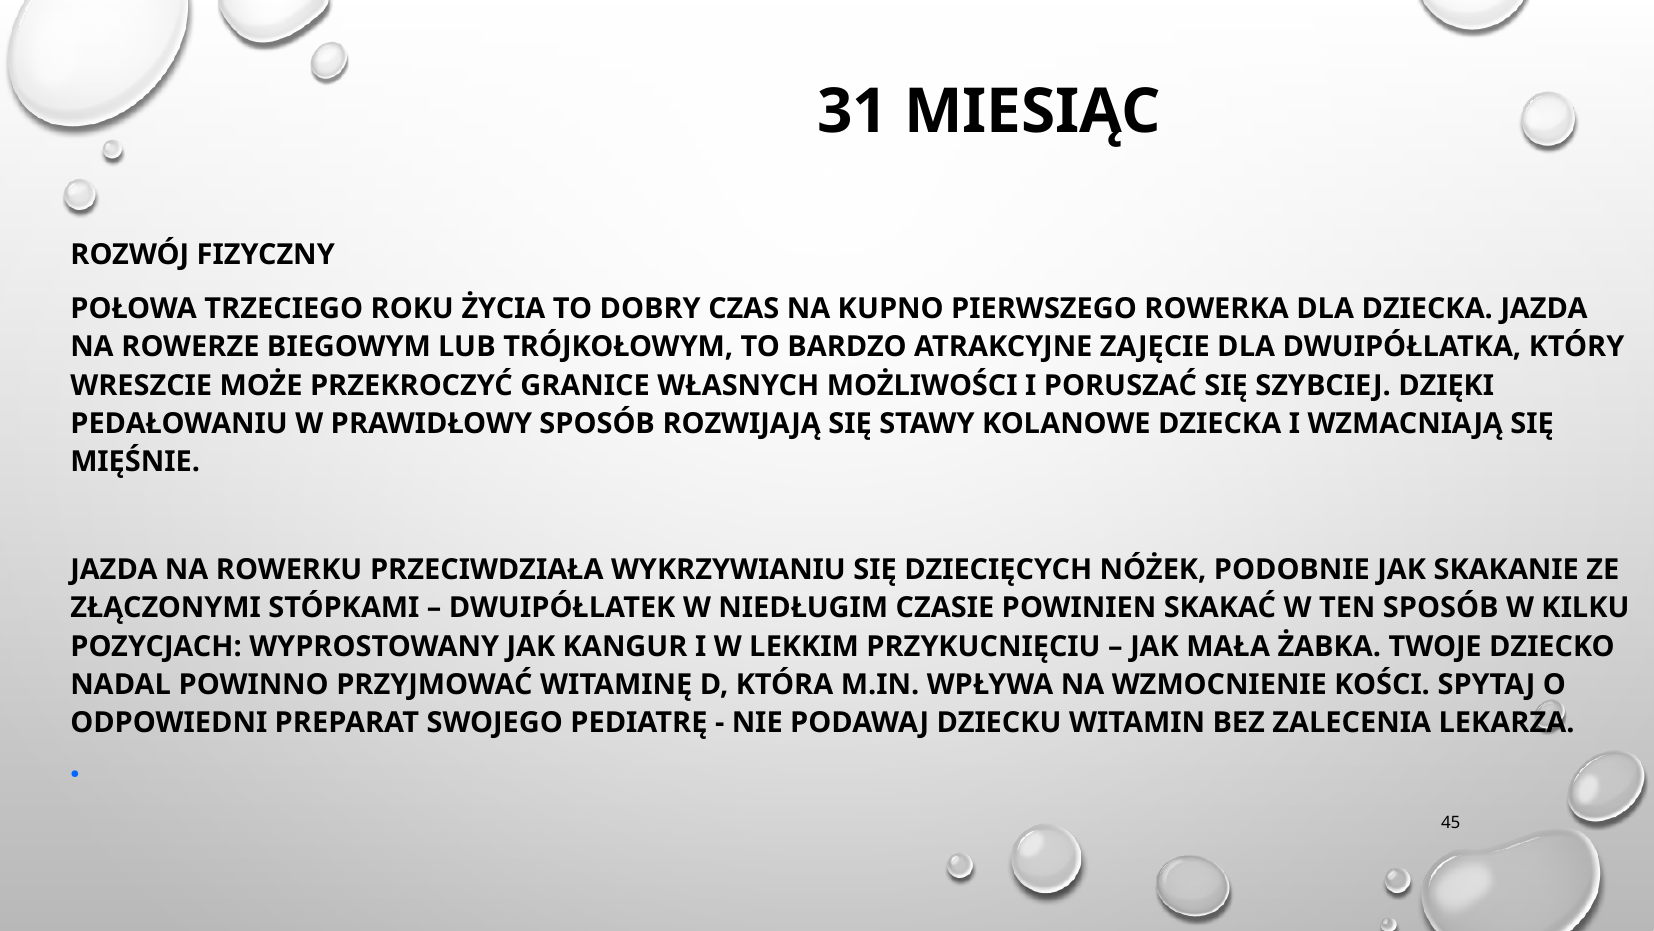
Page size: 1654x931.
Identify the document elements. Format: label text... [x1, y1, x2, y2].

title 31 miesiąc [324, 35, 1654, 190]
text_box [1426, 798, 1530, 848]
list Rozwój fizyczny Połowa trzeciego roku życia to dobry czas na kupno pierwszego rowerka dla dziecka. Jazda na rowerze biegowym lub trójkołowym, to bardzo atrakcyjne zajęcie dla dwuipółlatka, który wreszcie może przekroczyć granice własnych możliwości i poruszać się szybciej. Dzięki pedałowaniu w prawidłowy sposób rozwijają się stawy kolanowe dziecka i wzmacniają się mięśnie. Jazda na rowerku przeciwdziała wykrzywianiu się dziecięcych nóżek, podobnie jak skakanie ze złączonymi stópkami – dwuipółlatek w niedługim czasie powinien skakać w ten sposób w kilku pozycjach: wyprostowany jak kangur i w lekkim przykucnięciu – jak mała żabka. Twoje dziecko nadal powinno przyjmować witaminę D, która m.in. wpływa na wzmocnienie kości. Spytaj o odpowiedni preparat swojego pediatrę - nie podawaj dziecku witamin bez zalecenia lekarza. [55, 224, 1654, 764]
